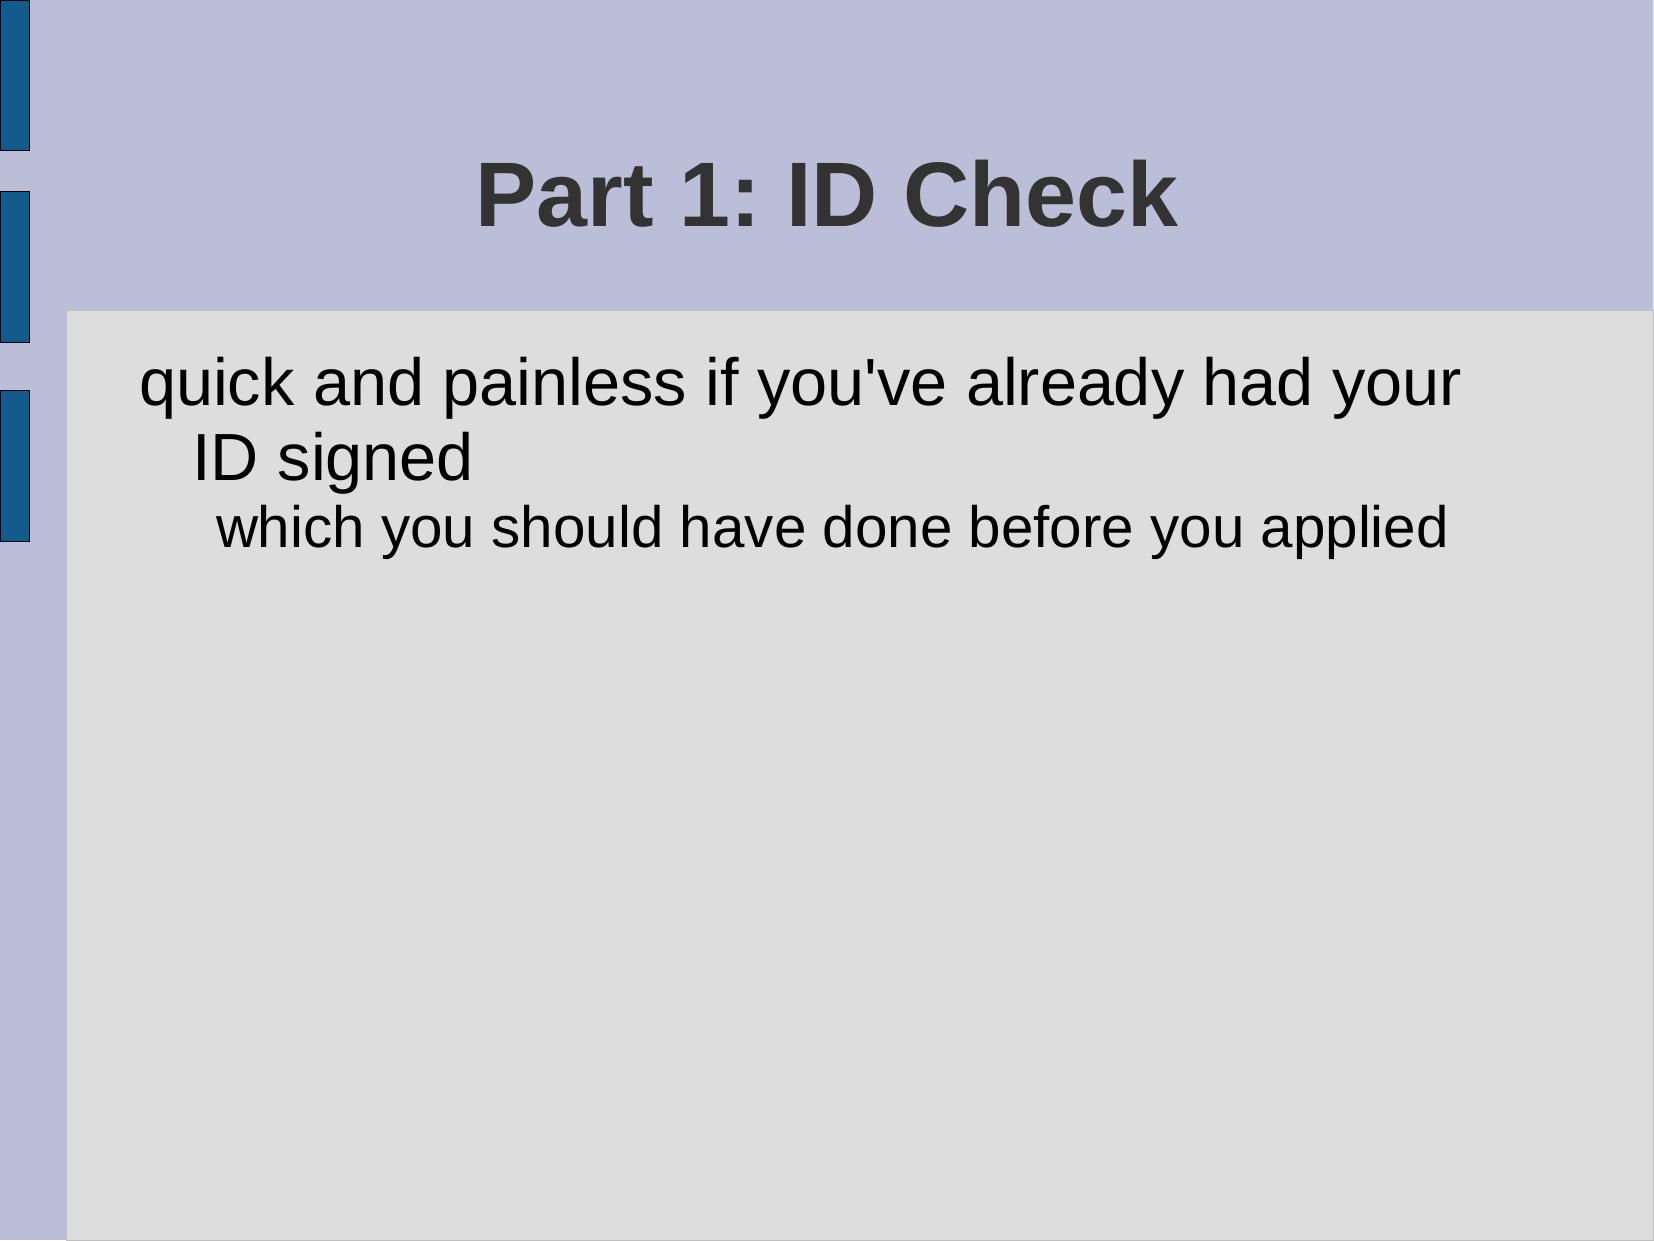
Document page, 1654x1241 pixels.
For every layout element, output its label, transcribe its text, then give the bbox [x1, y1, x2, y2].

title Part 1: ID Check [121, 91, 1534, 299]
list quick and painless if you've already had your ID signed which you should have done before you applied [121, 344, 1534, 1127]
